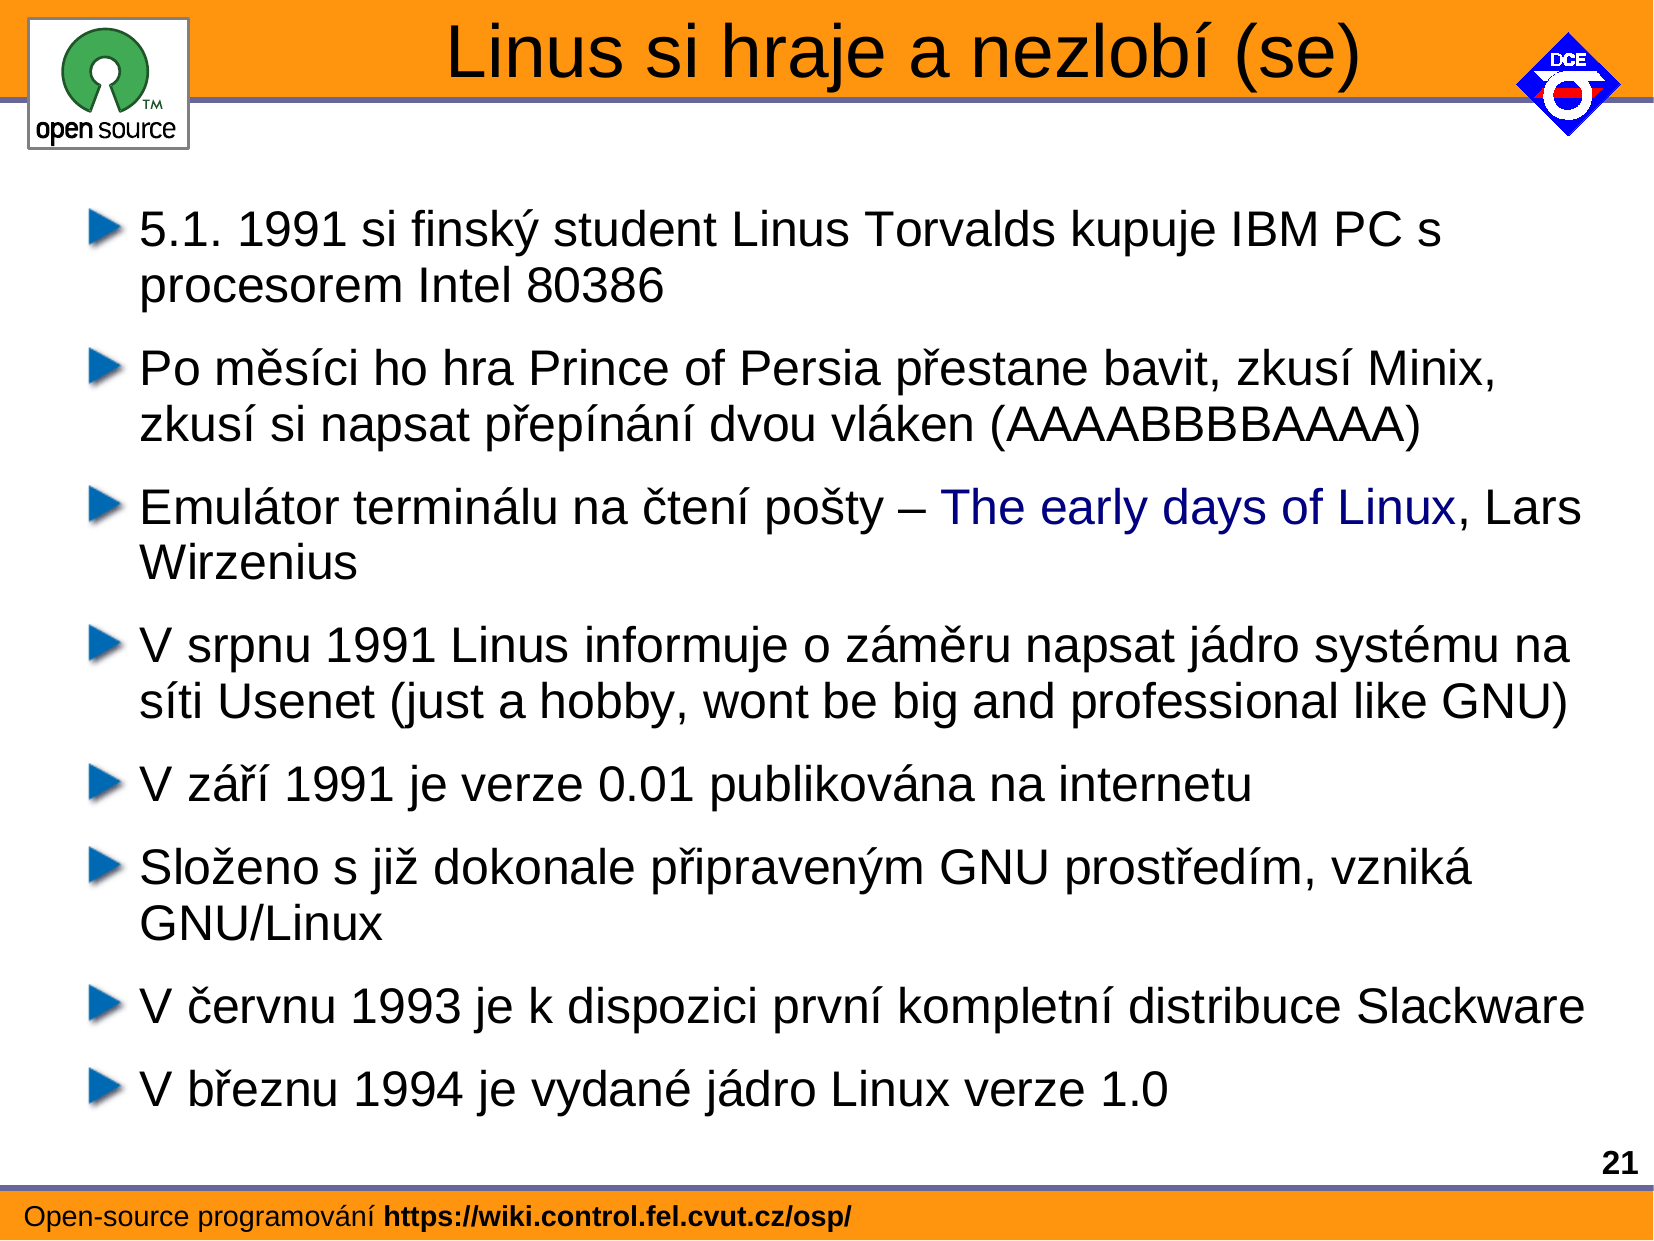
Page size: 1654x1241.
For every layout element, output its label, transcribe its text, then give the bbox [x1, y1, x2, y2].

title Linus si hraje a nezlobí (se) [178, 5, 1631, 97]
list 5.1. 1991 si finský student Linus Torvalds kupuje IBM PC s procesorem Intel 80386 Po měsíci ho hra Prince of Persia přestane bavit, zkusí Minix, zkusí si napsat přepínání dvou vláken (AAAABBBBAAAA) Emulátor terminálu na čtení pošty – The early days of Linux, Lars Wirzenius V srpnu 1991 Linus informuje o záměru napsat jádro systému na síti Usenet (just a hobby, wont be big and professional like GNU) V září 1991 je verze 0.01 publikována na internetu Složeno s již dokonale připraveným GNU prostředím, vzniká GNU/Linux V červnu 1993 je k dispozici první kompletní distribuce Slackware V březnu 1994 je vydané jádro Linux verze 1.0 [68, 201, 1592, 1137]
